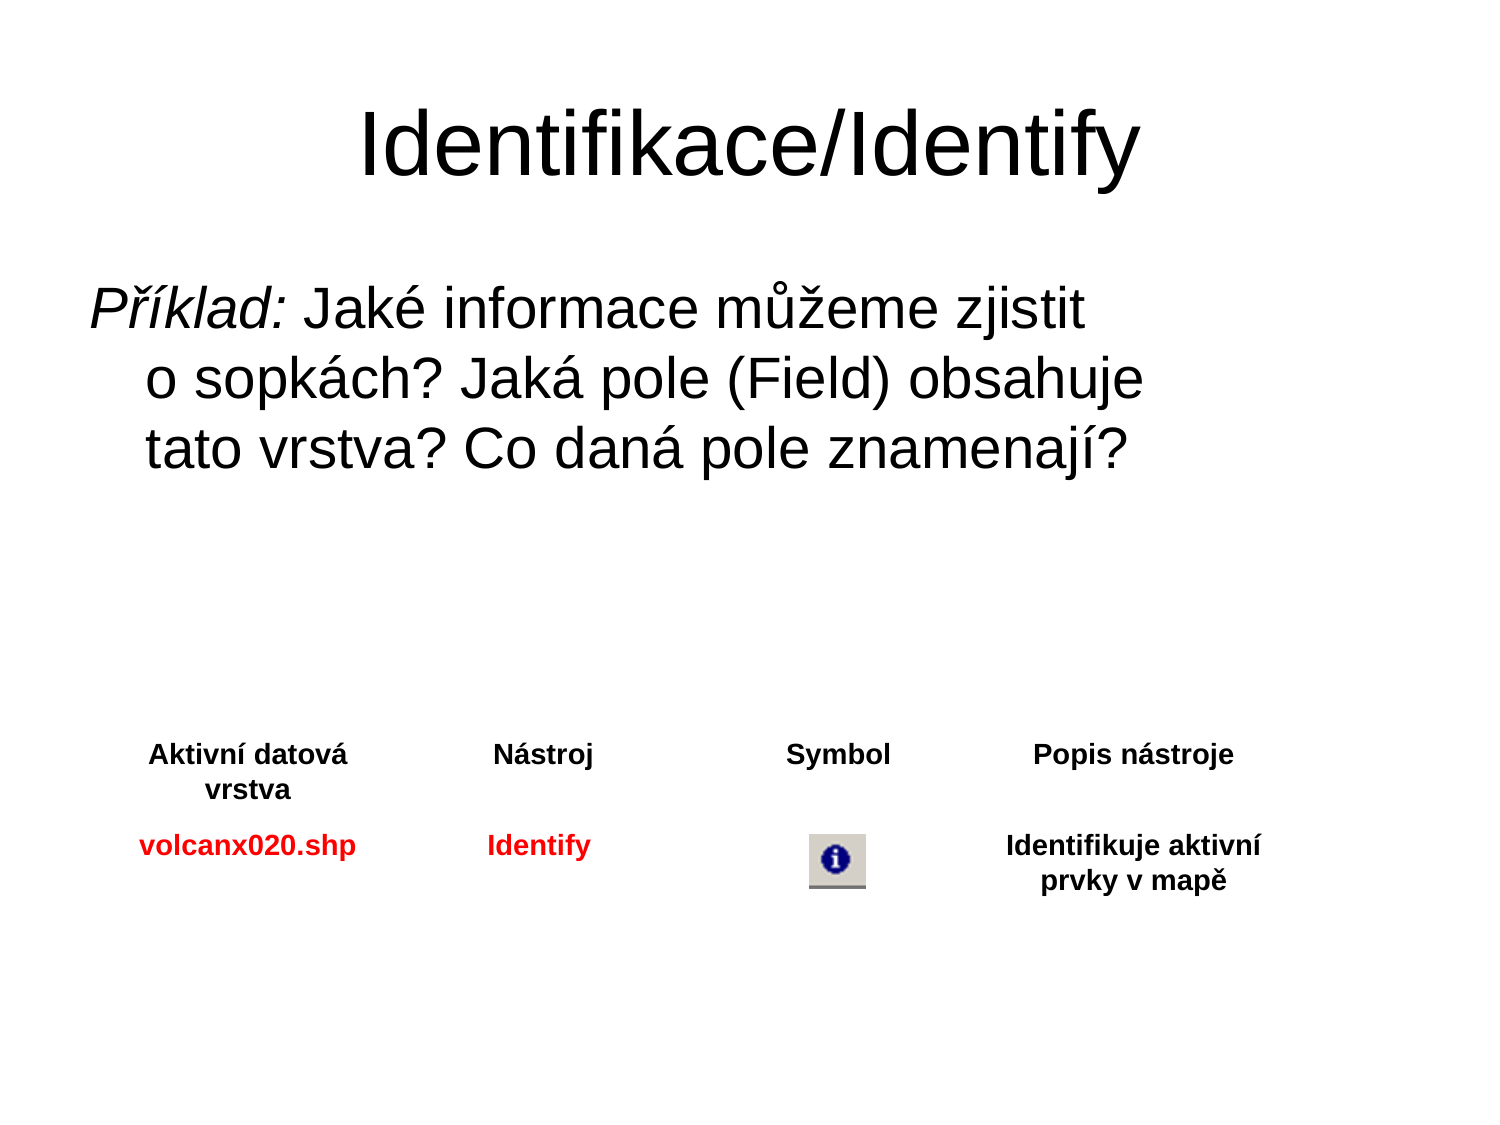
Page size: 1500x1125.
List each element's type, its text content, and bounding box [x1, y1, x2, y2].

table_cell Identifikuje aktivní prvky v mapě [986, 819, 1281, 904]
list Příklad: Jaké informace můžeme zjistit o sopkách? Jaká pole (Field) obsahuje tato vrstva? Co daná pole znamenají? [74, 262, 1223, 1006]
table_cell volcanx020.shp [100, 819, 396, 904]
table_cell [691, 819, 986, 904]
table_header Symbol [691, 728, 986, 819]
table_cell Identify [396, 819, 691, 904]
table_header Popis nástroje [986, 728, 1281, 819]
title Identifikace/Identify [75, 45, 1426, 233]
table_header Aktivní datová vrstva [100, 728, 396, 819]
table_header Nástroj [396, 728, 691, 819]
picture [809, 834, 866, 889]
